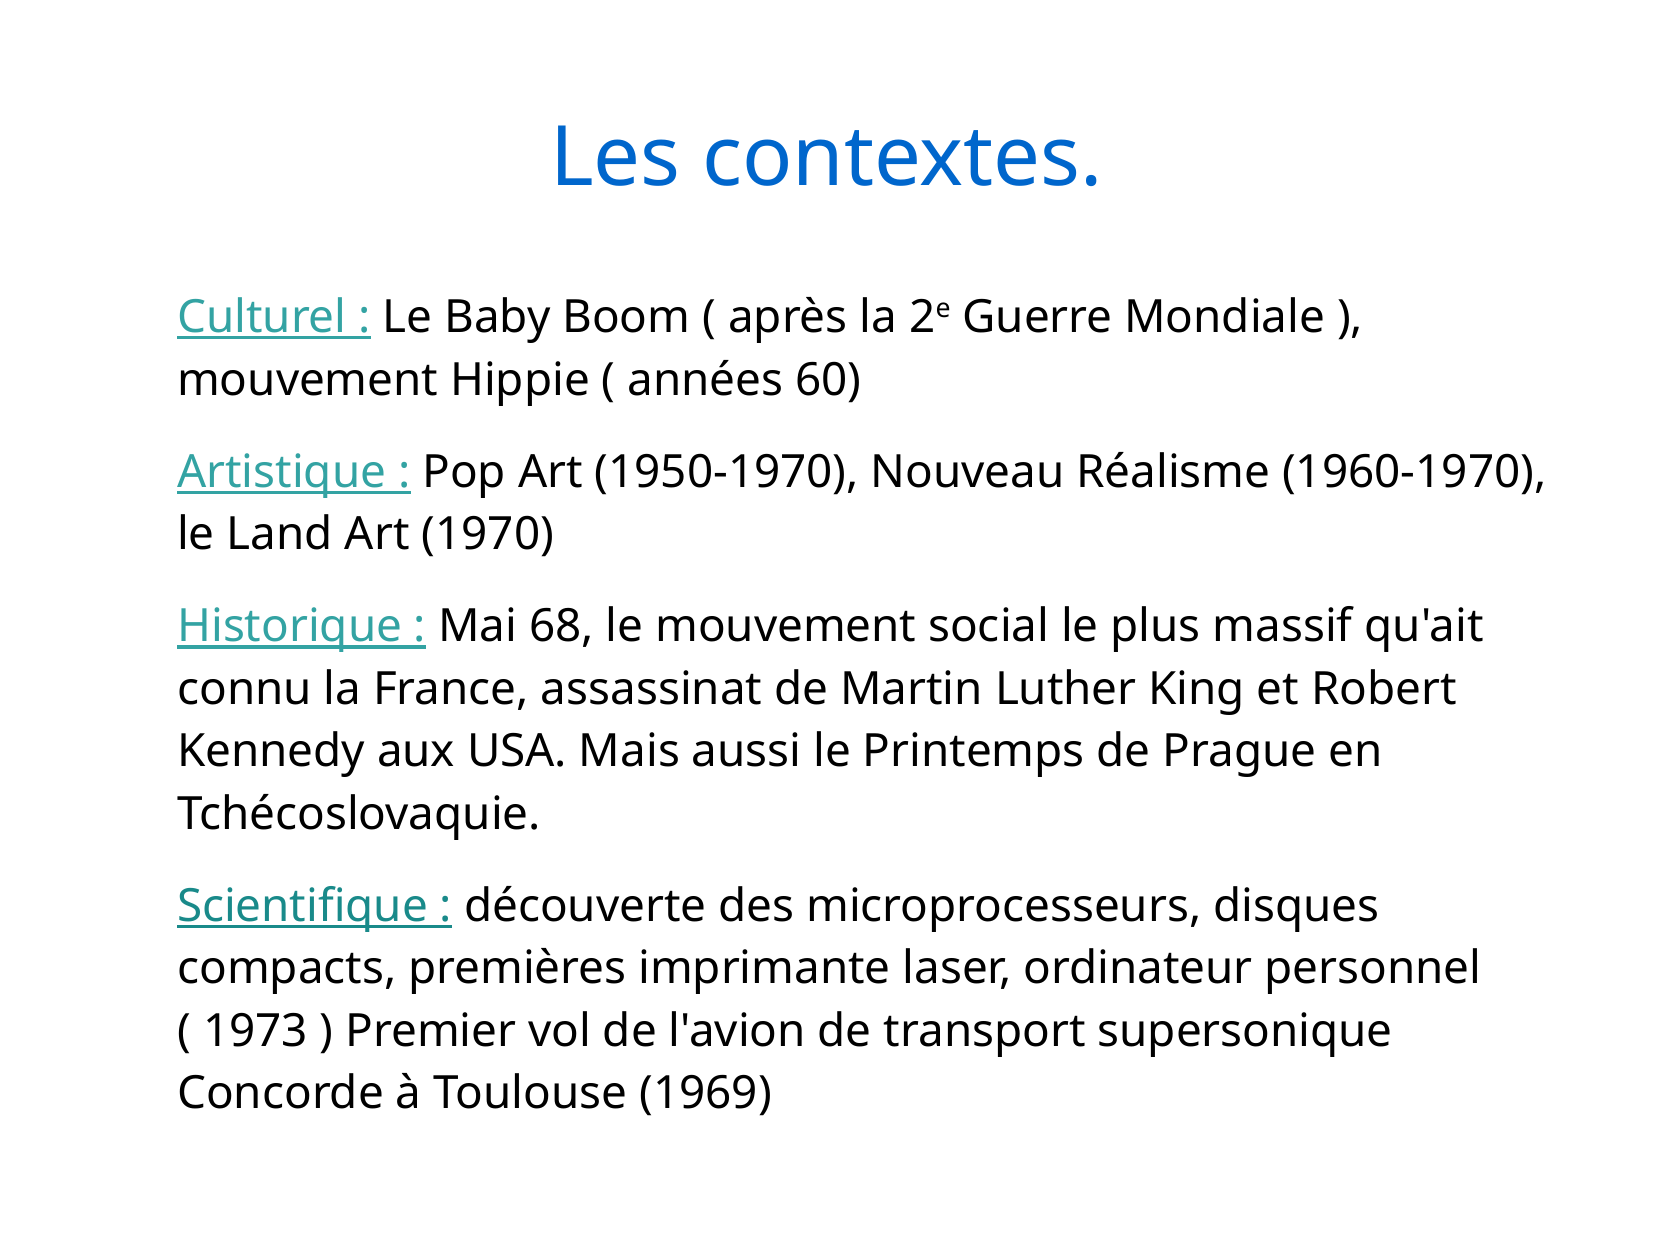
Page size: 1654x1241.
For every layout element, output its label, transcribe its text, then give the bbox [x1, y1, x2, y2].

title Les contextes. [82, 49, 1571, 257]
list Culturel : Le Baby Boom ( après la 2e Guerre Mondiale ), mouvement Hippie ( années 60) Artistique : Pop Art (1950-1970), Nouveau Réalisme (1960-1970), le Land Art (1970) Historique : Mai 68, le mouvement social le plus massif qu'ait connu la France, assassinat de Martin Luther King et Robert Kennedy aux USA. Mais aussi le Printemps de Prague en Tchécoslovaquie. Scientifique : découverte des microprocesseurs, disques compacts, premières imprimante laser, ordinateur personnel ( 1973 ) Premier vol de l'avion de transport supersonique Concorde à Toulouse (1969) [106, 283, 1595, 1241]
